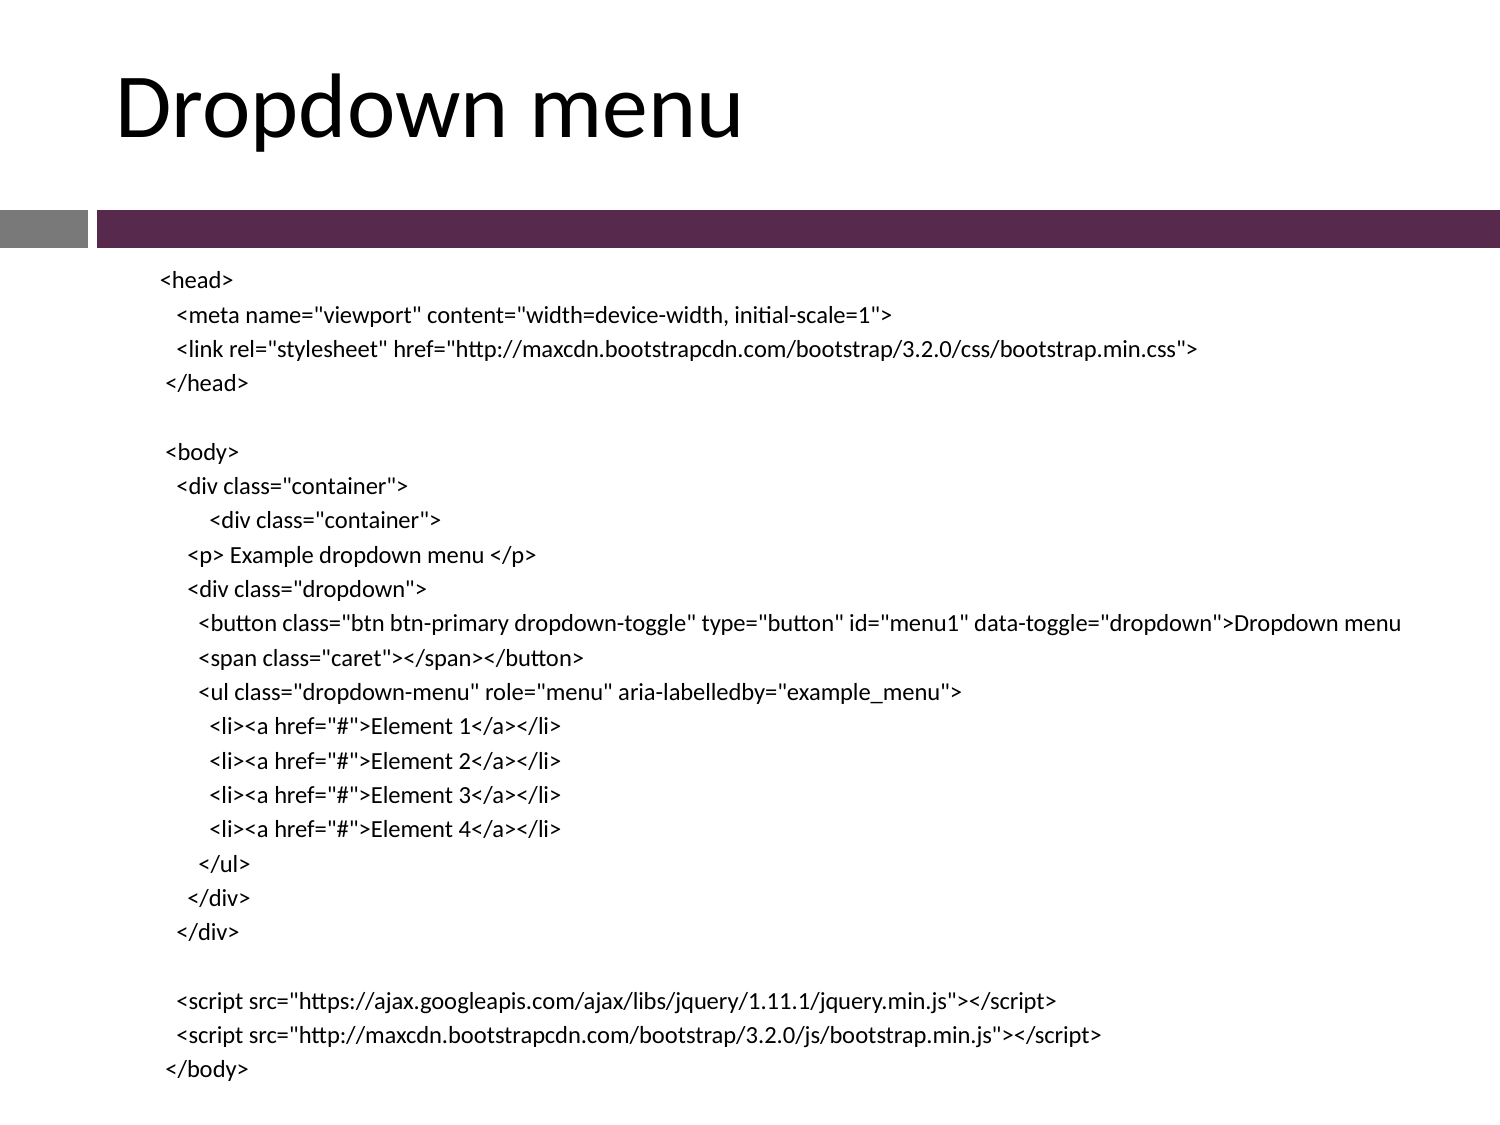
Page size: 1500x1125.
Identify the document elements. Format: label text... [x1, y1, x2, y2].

title Dropdown menu [100, 19, 1438, 182]
list <head> <meta name="viewport" content="width=device-width, initial-scale=1"> <link rel="stylesheet" href="http://maxcdn.bootstrapcdn.com/bootstrap/3.2.0/css/bootstrap.min.css"> </head> <body> <div class="container"> <div class="container"> <p> Example dropdown menu </p> <div class="dropdown"> <button class="btn btn-primary dropdown-toggle" type="button" id="menu1" data-toggle="dropdown">Dropdown menu <span class="caret"></span></button> <ul class="dropdown-menu" role="menu" aria-labelledby="example_menu"> <li><a href="#">Element 1</a></li> <li><a href="#">Element 2</a></li> <li><a href="#">Element 3</a></li> <li><a href="#">Element 4</a></li> </ul> </div> </div> <script src="https://ajax.googleapis.com/ajax/libs/jquery/1.11.1/jquery.min.js"></script> <script src="http://maxcdn.bootstrapcdn.com/bootstrap/3.2.0/js/bootstrap.min.js"></script> </body> [100, 262, 1438, 1125]
